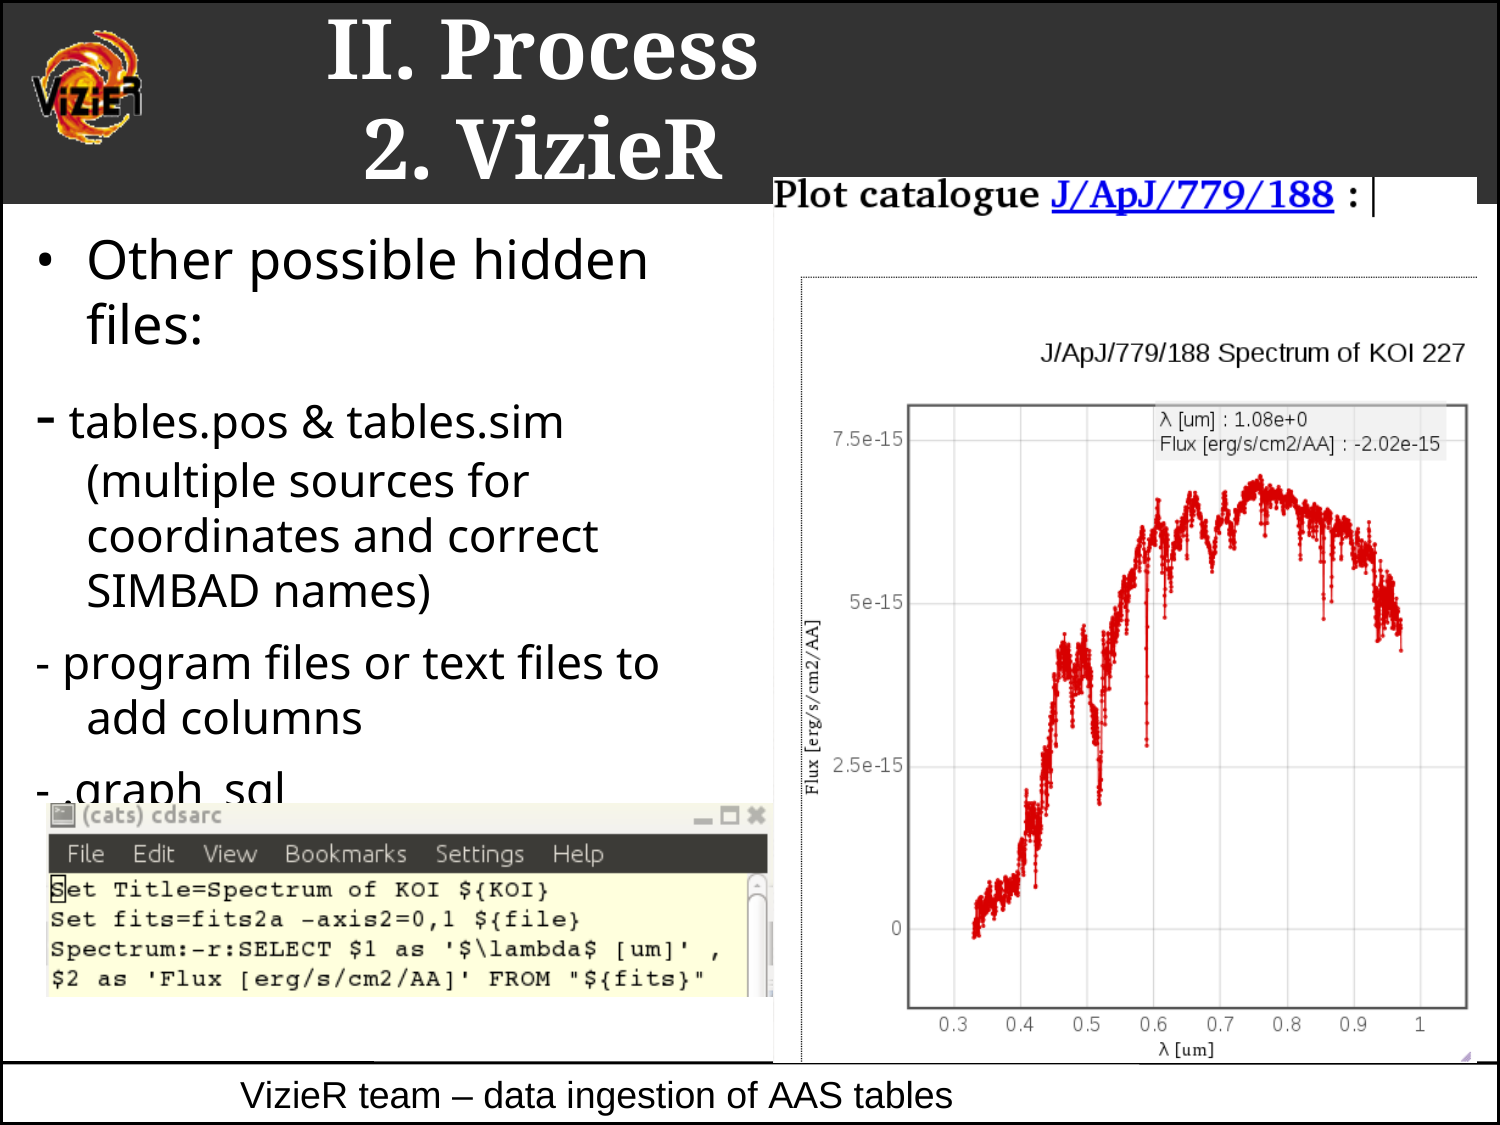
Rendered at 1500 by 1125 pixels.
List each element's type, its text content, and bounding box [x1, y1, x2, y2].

list Other possible hidden files: - tables.pos & tables.sim (multiple sources for coordinates and correct SIMBAD names)‏ - program files or text files to add columns - .graph_sql [35, 225, 721, 935]
picture [46, 177, 1477, 1063]
title II. Process 2. VizieR [129, 0, 957, 204]
picture [29, 29, 129, 148]
